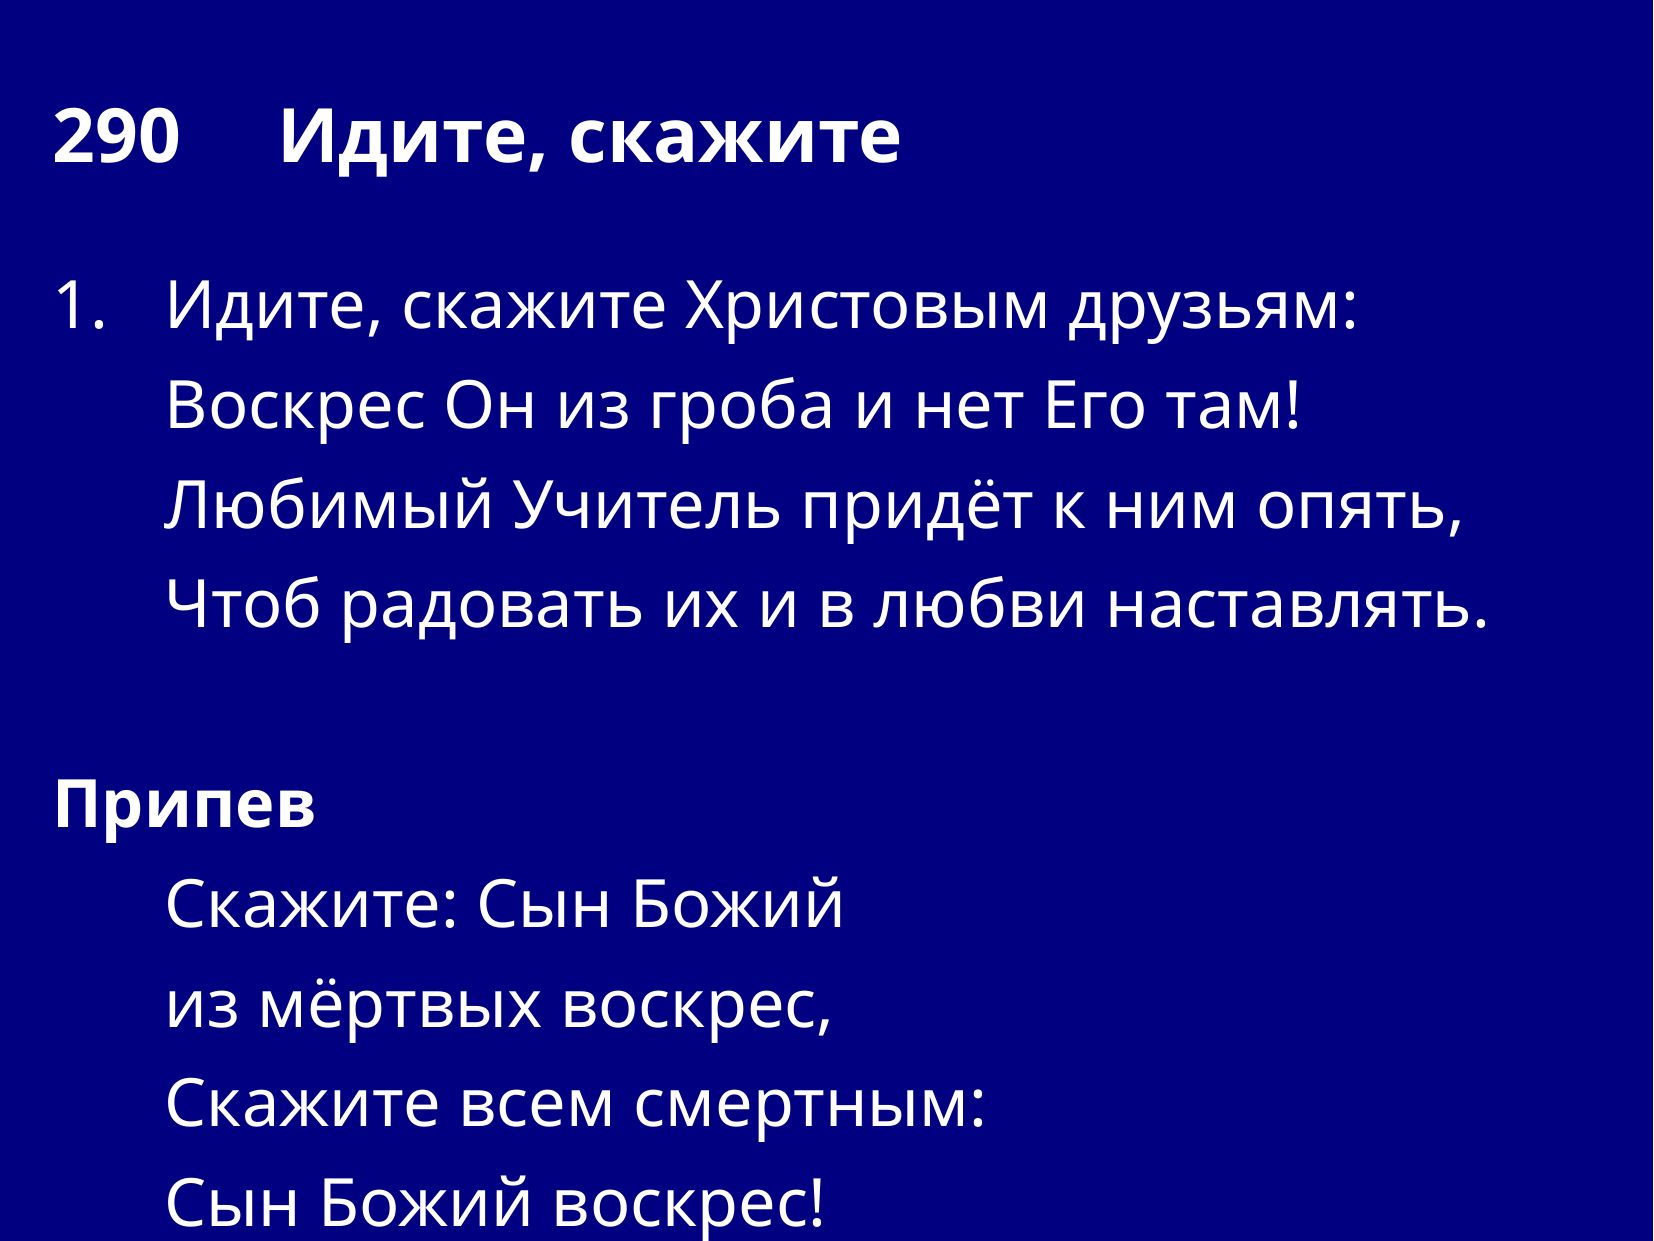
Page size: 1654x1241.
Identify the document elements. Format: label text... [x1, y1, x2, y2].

text_box 1. Идите, скажите Христовым друзьям: Воскрес Он из гроба и нет Его там! Любимый Учитель придёт к ним опять, Чтоб радовать их и в любви наставлять. Припев Скажите: Сын Божий из мёртвых воскрес, Скажите всем смертным: Сын Божий воскрес! [37, 150, 1653, 1163]
text_box 290 Идите, скажите [37, 75, 1576, 188]
